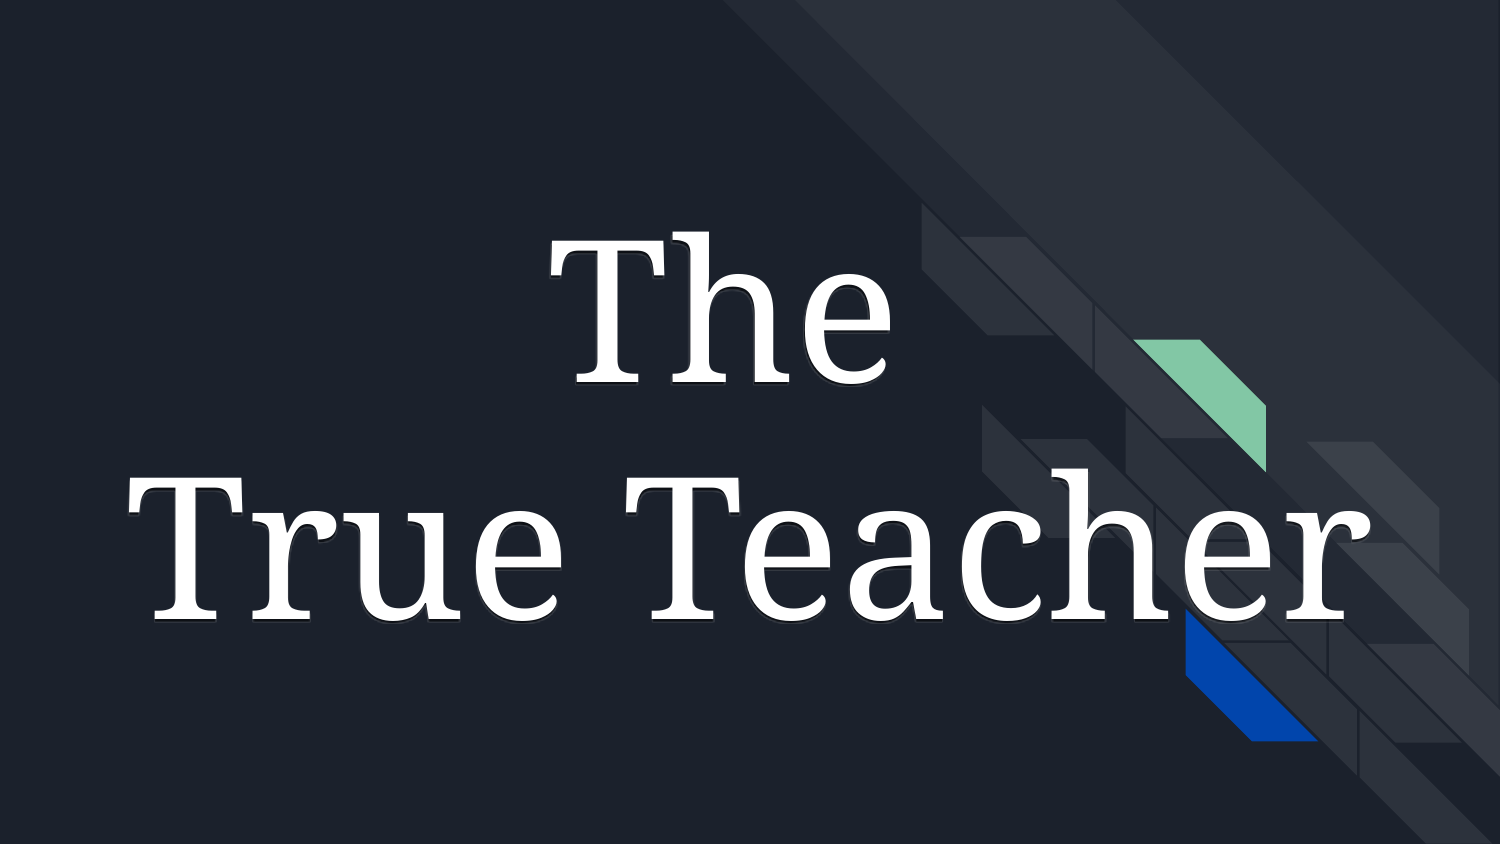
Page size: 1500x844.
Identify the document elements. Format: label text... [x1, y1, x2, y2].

title The True Teacher [75, 156, 1425, 688]
